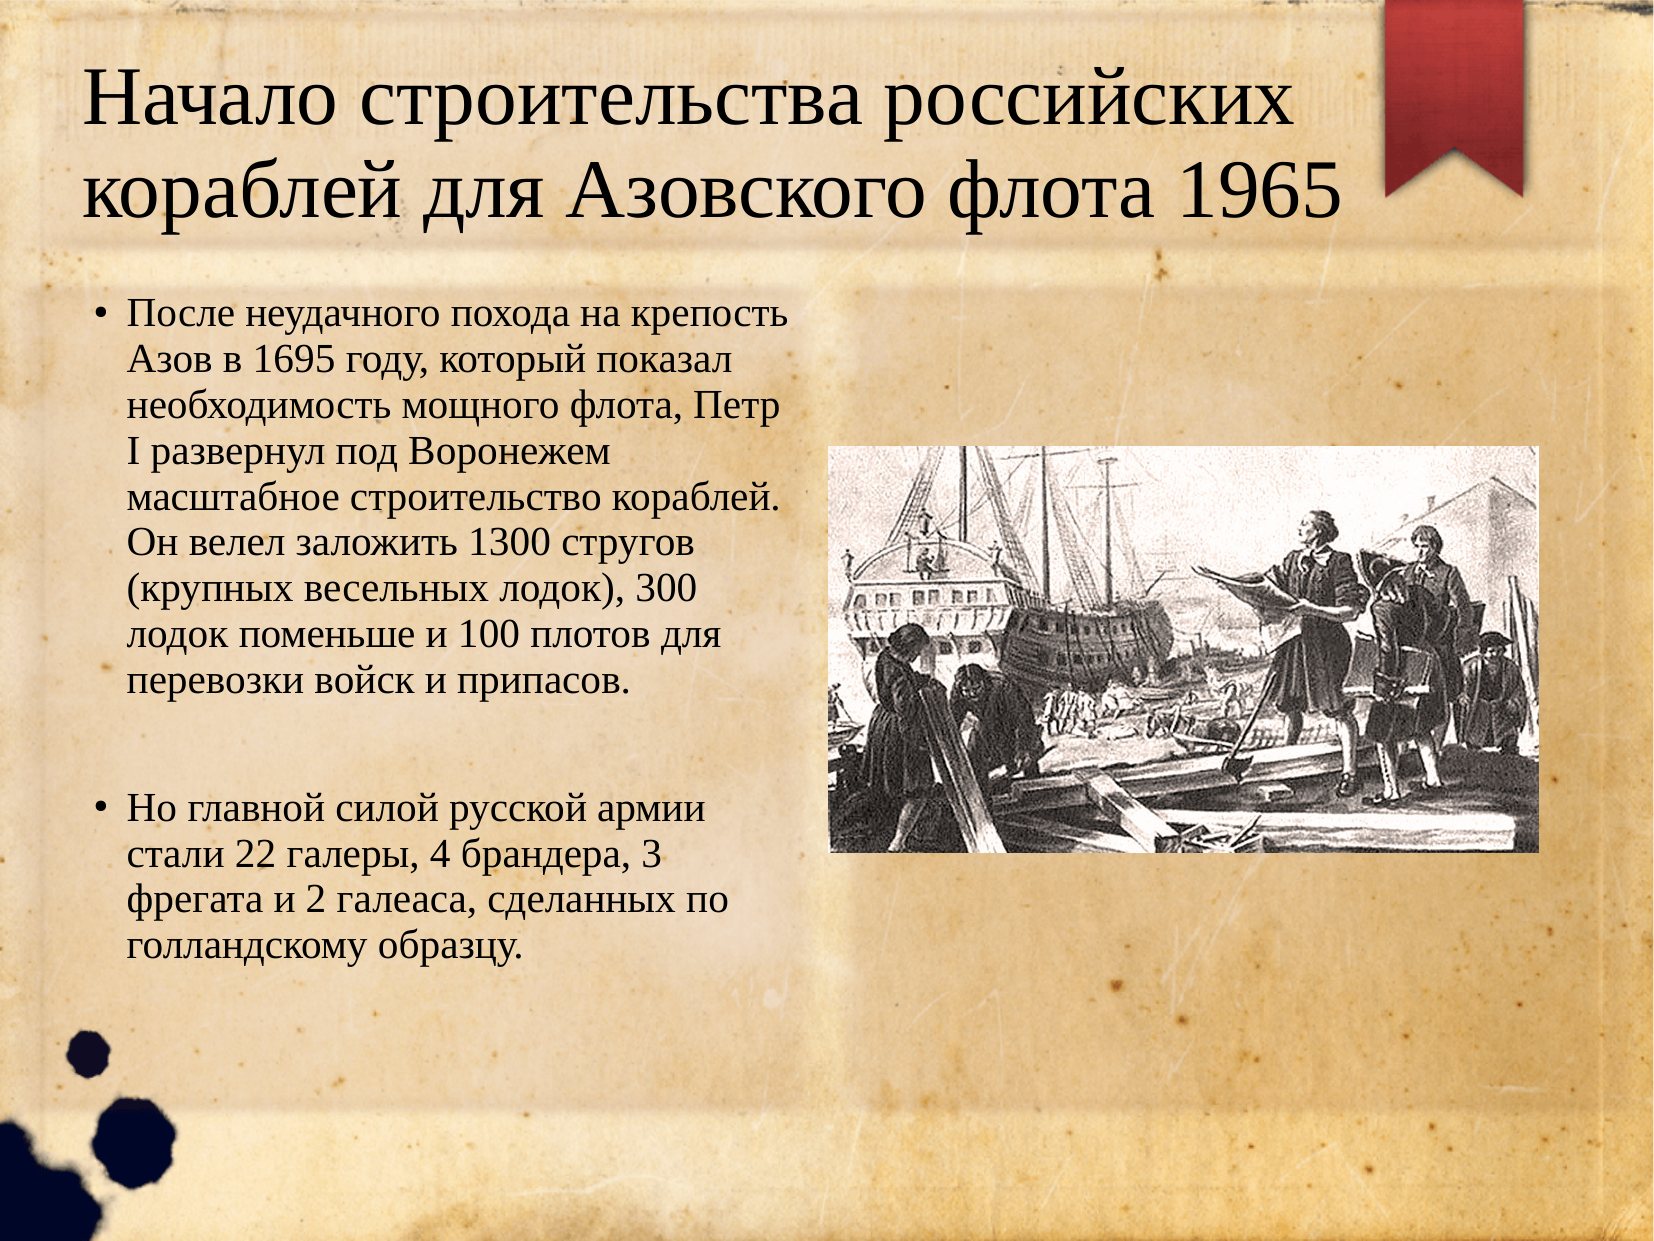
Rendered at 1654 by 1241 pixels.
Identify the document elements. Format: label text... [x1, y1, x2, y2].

title Начало строительства российских кораблей для Азовского флота 1965 [82, 49, 1347, 237]
list После неудачного похода на крепость Азов в 1695 году, который показал необходимость мощного флота, Петр I развернул под Воронежем масштабное строительство кораблей. Он велел заложить 1300 стругов (крупных весельных лодок), 300 лодок поменьше и 100 плотов для перевозки войск и припасов. Но главной силой русской армии стали 22 галеры, 4 брандера, 3 фрегата и 2 галеаса, сделанных по голландскому образцу. [82, 290, 793, 1010]
picture [0, 0, 1654, 1241]
